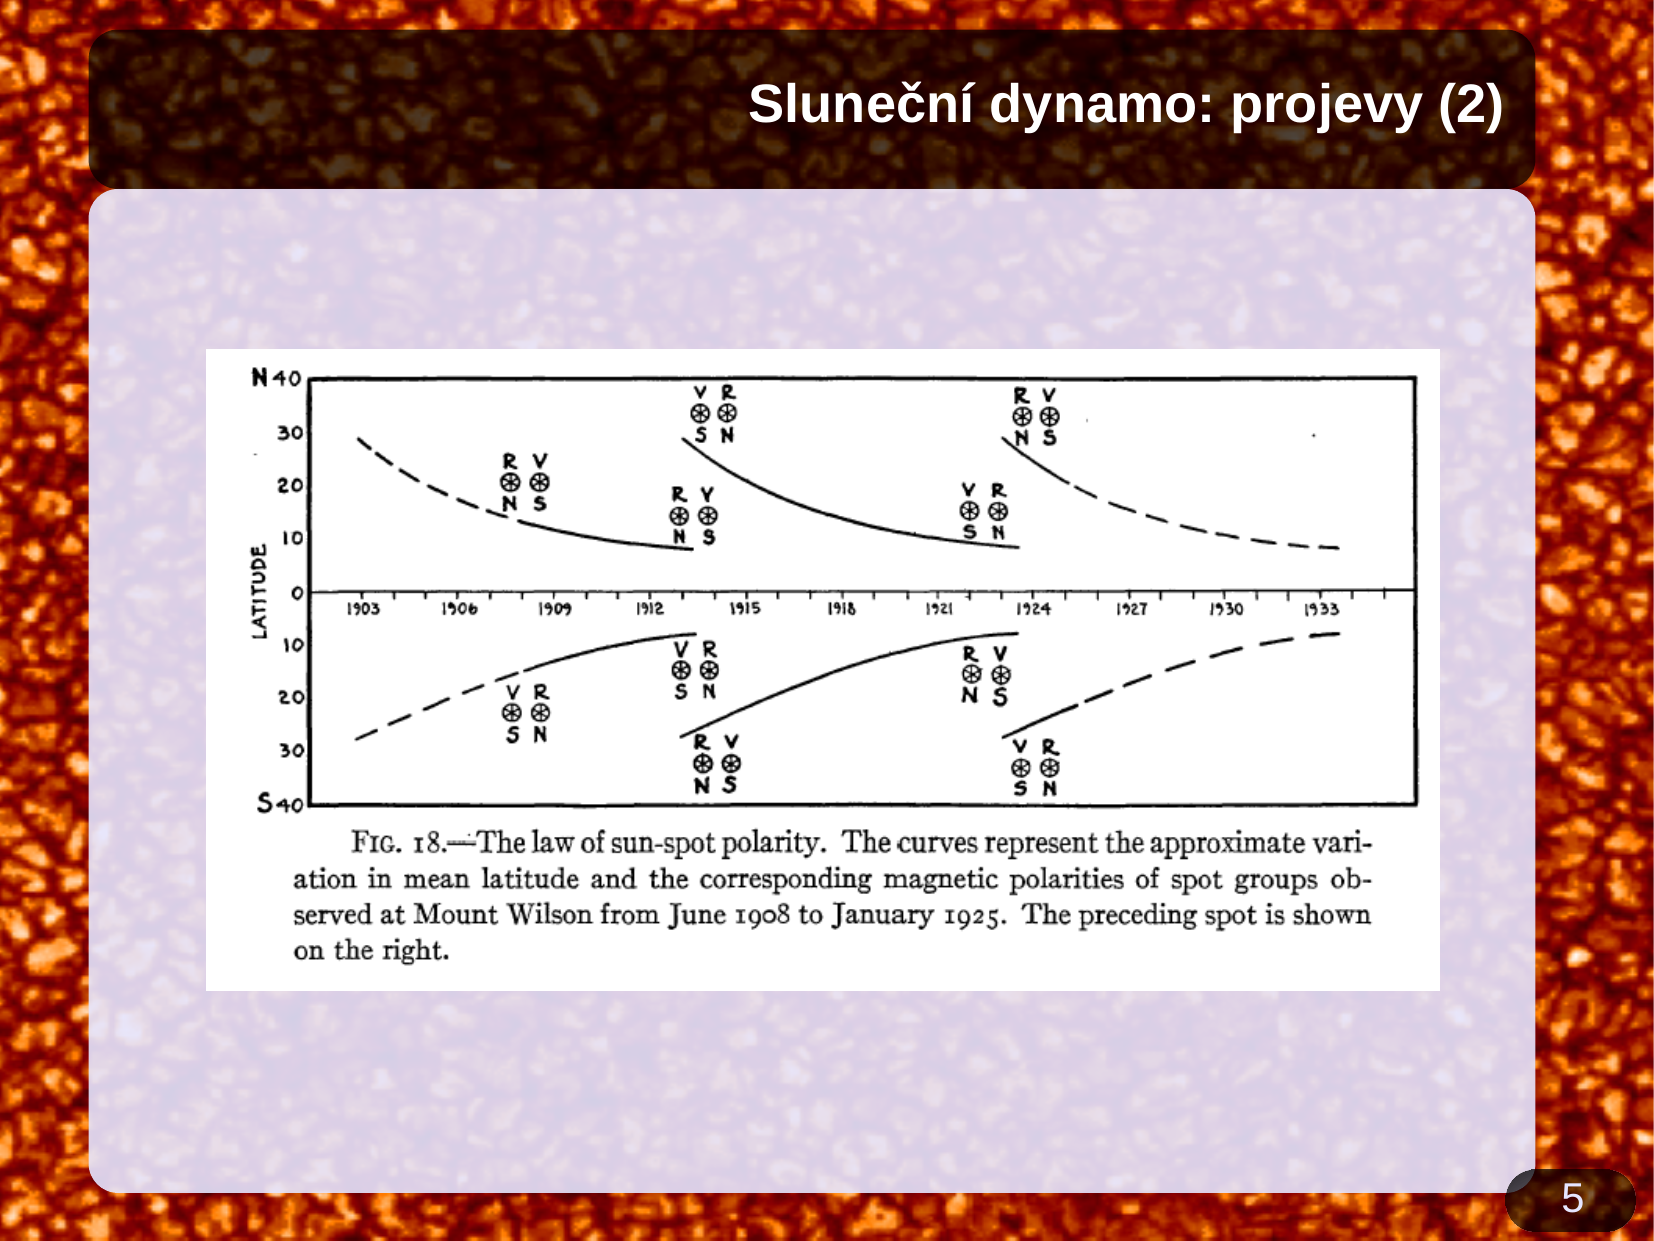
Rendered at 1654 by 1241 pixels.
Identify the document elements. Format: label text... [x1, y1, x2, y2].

picture [0, 0, 1654, 1241]
title Sluneční dynamo: projevy (2) [118, 59, 1506, 148]
